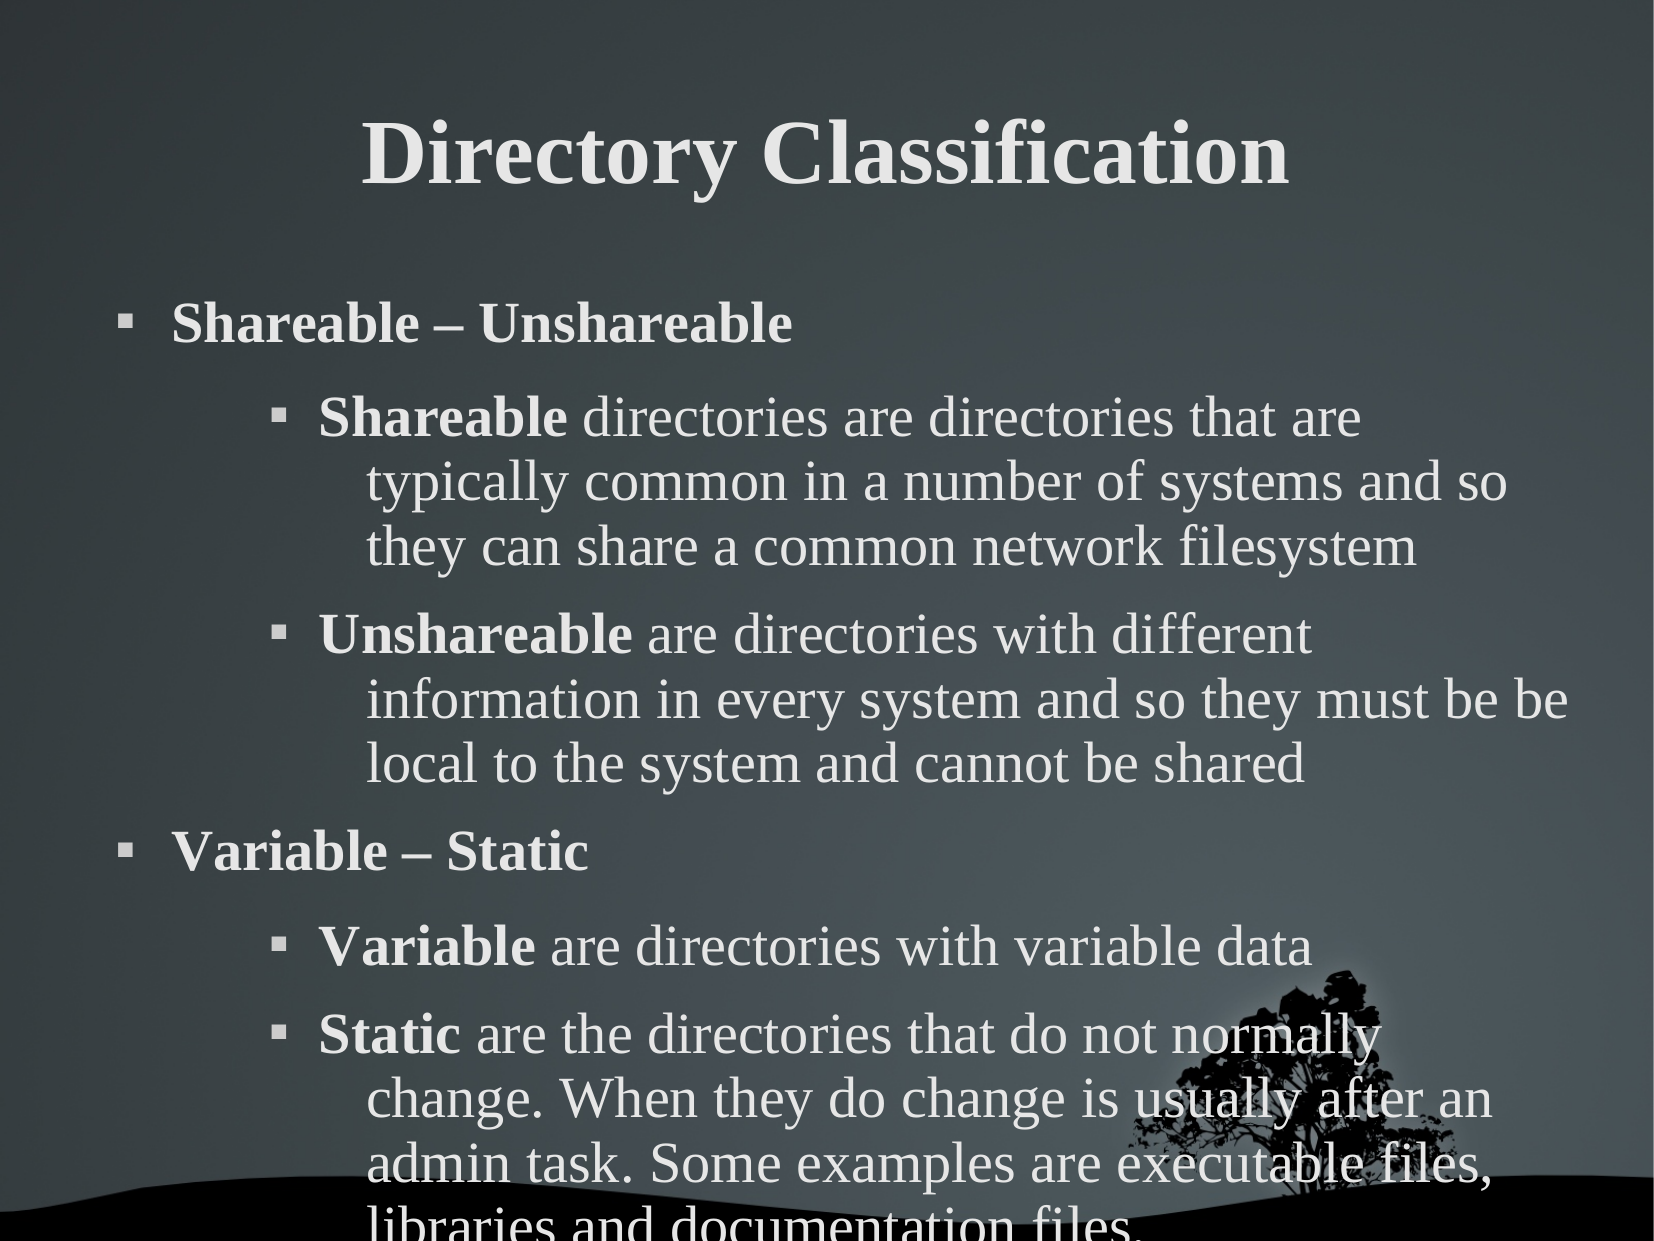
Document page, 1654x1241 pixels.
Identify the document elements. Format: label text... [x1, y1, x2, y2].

picture [606, 1222, 617, 1241]
picture [996, 1222, 1007, 1241]
picture [407, 1222, 420, 1241]
picture [0, 0, 1654, 1241]
picture [515, 1221, 527, 1230]
picture [633, 1221, 646, 1241]
picture [835, 1221, 847, 1230]
picture [808, 1222, 819, 1241]
picture [863, 1222, 874, 1241]
picture [907, 1232, 917, 1241]
picture [454, 1232, 464, 1241]
title Directory Classification [82, 49, 1571, 257]
picture [965, 1221, 980, 1241]
picture [578, 1232, 588, 1241]
list Shareable – Unshareable Shareable directories are directories that are typically common in a number of systems and so they can share a common network filesystem Unshareable are directories with different information in every system and so they must be be local to the system and cannot be shared Variable – Static Variable are directories with variable data Static are the directories that do not normally change. When they do change is usually after an admin task. Some examples are executable files, libraries and documentation files. [82, 290, 1571, 1109]
picture [706, 1221, 721, 1241]
picture [792, 1222, 803, 1241]
picture [677, 1221, 690, 1241]
picture [1090, 1221, 1102, 1230]
